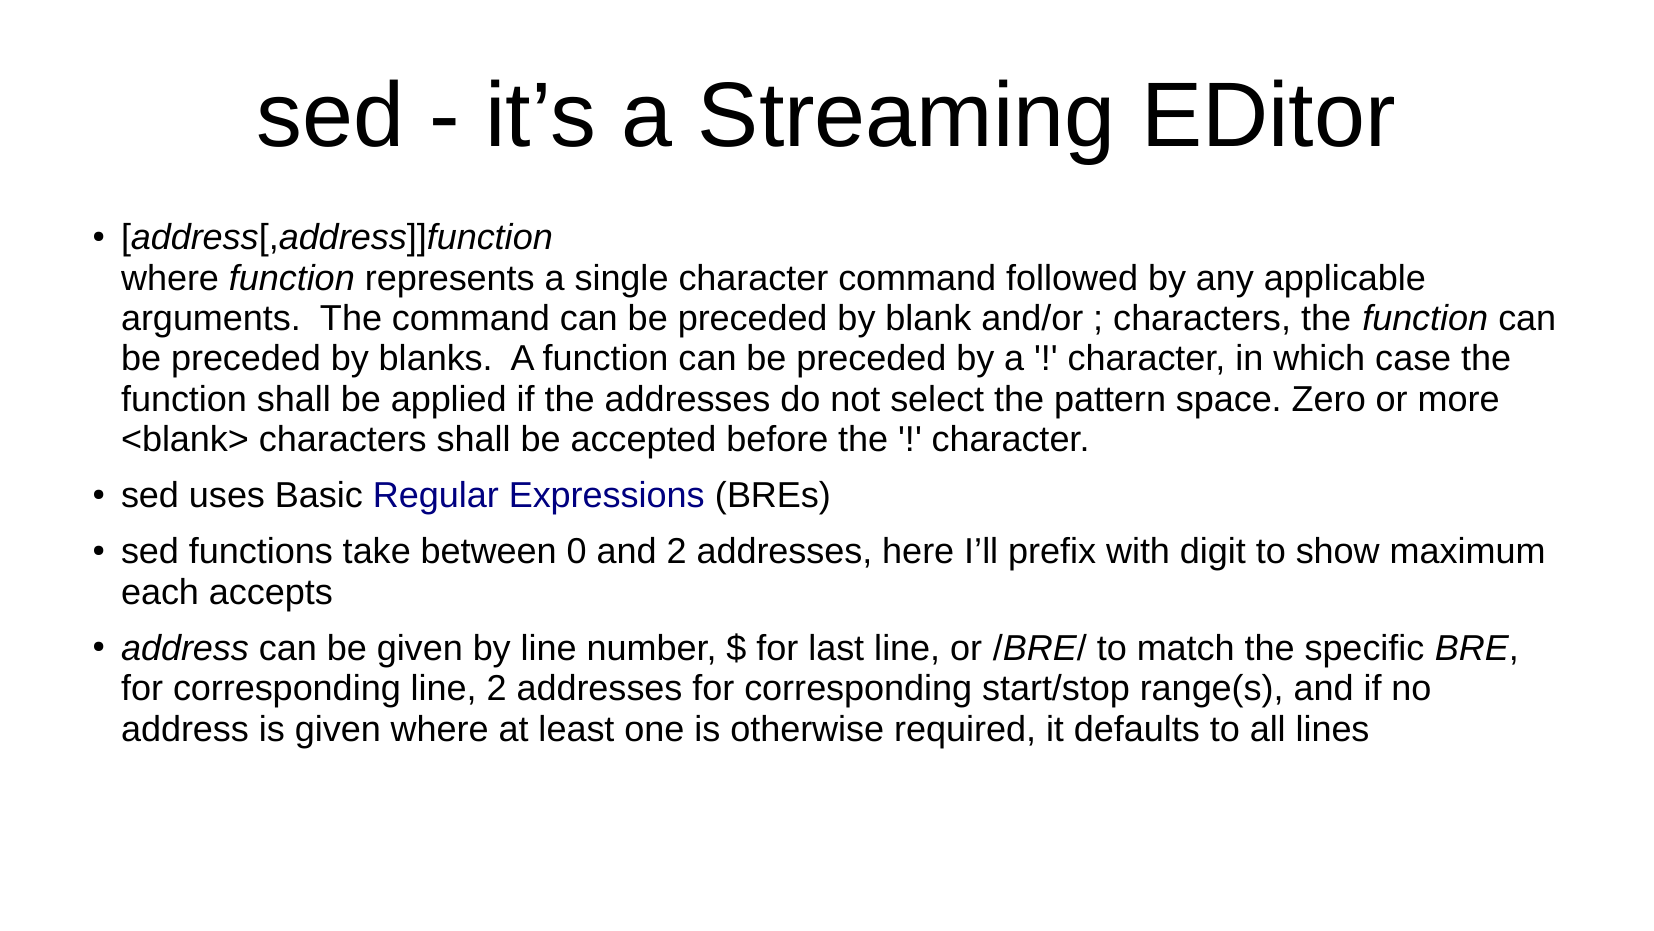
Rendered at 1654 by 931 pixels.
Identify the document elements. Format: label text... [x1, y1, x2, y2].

title sed - it’s a Streaming EDitor [82, 37, 1571, 193]
list [address[,address]]function where function represents a single character command followed by any applicable arguments. The command can be preceded by blank and/or ; characters, the function can be preceded by blanks. A function can be preceded by a '!' character, in which case the function shall be applied if the addresses do not select the pattern space. Zero or more <blank> characters shall be accepted before the '!' character. sed uses Basic Regular Expressions (BREs) sed functions take between 0 and 2 addresses, here I’ll prefix with digit to show maximum each accepts address can be given by line number, $ for last line, or /BRE/ to match the specific BRE, for corresponding line, 2 addresses for corresponding start/stop range(s), and if no address is given where at least one is otherwise required, it defaults to all lines [82, 217, 1571, 758]
